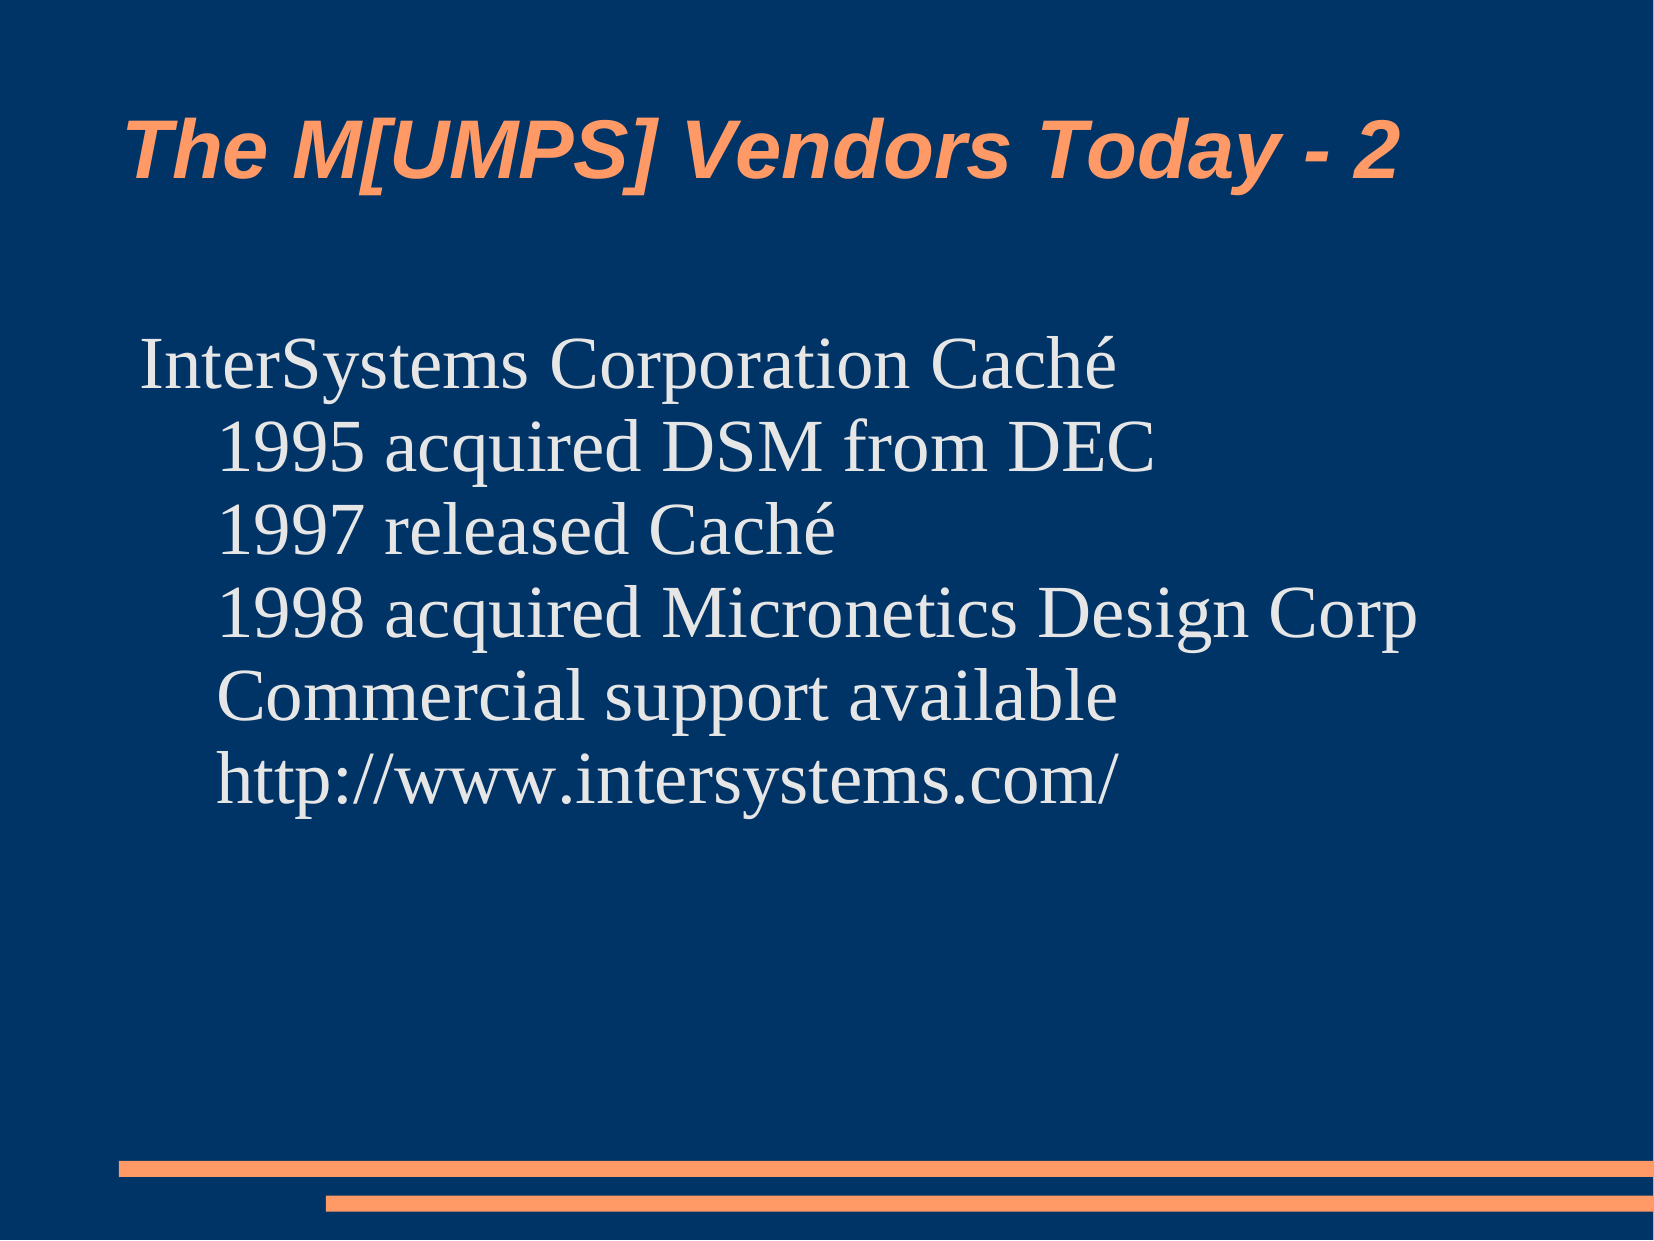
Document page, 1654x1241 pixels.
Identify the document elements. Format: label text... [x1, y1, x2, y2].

list InterSystems Corporation Caché 1995 acquired DSM from DEC 1997 released Caché 1998 acquired Micronetics Design Corp Commercial support available http://www.intersystems.com/ [121, 322, 1561, 1118]
title The M[UMPS] Vendors Today - 2 [121, 53, 1534, 247]
